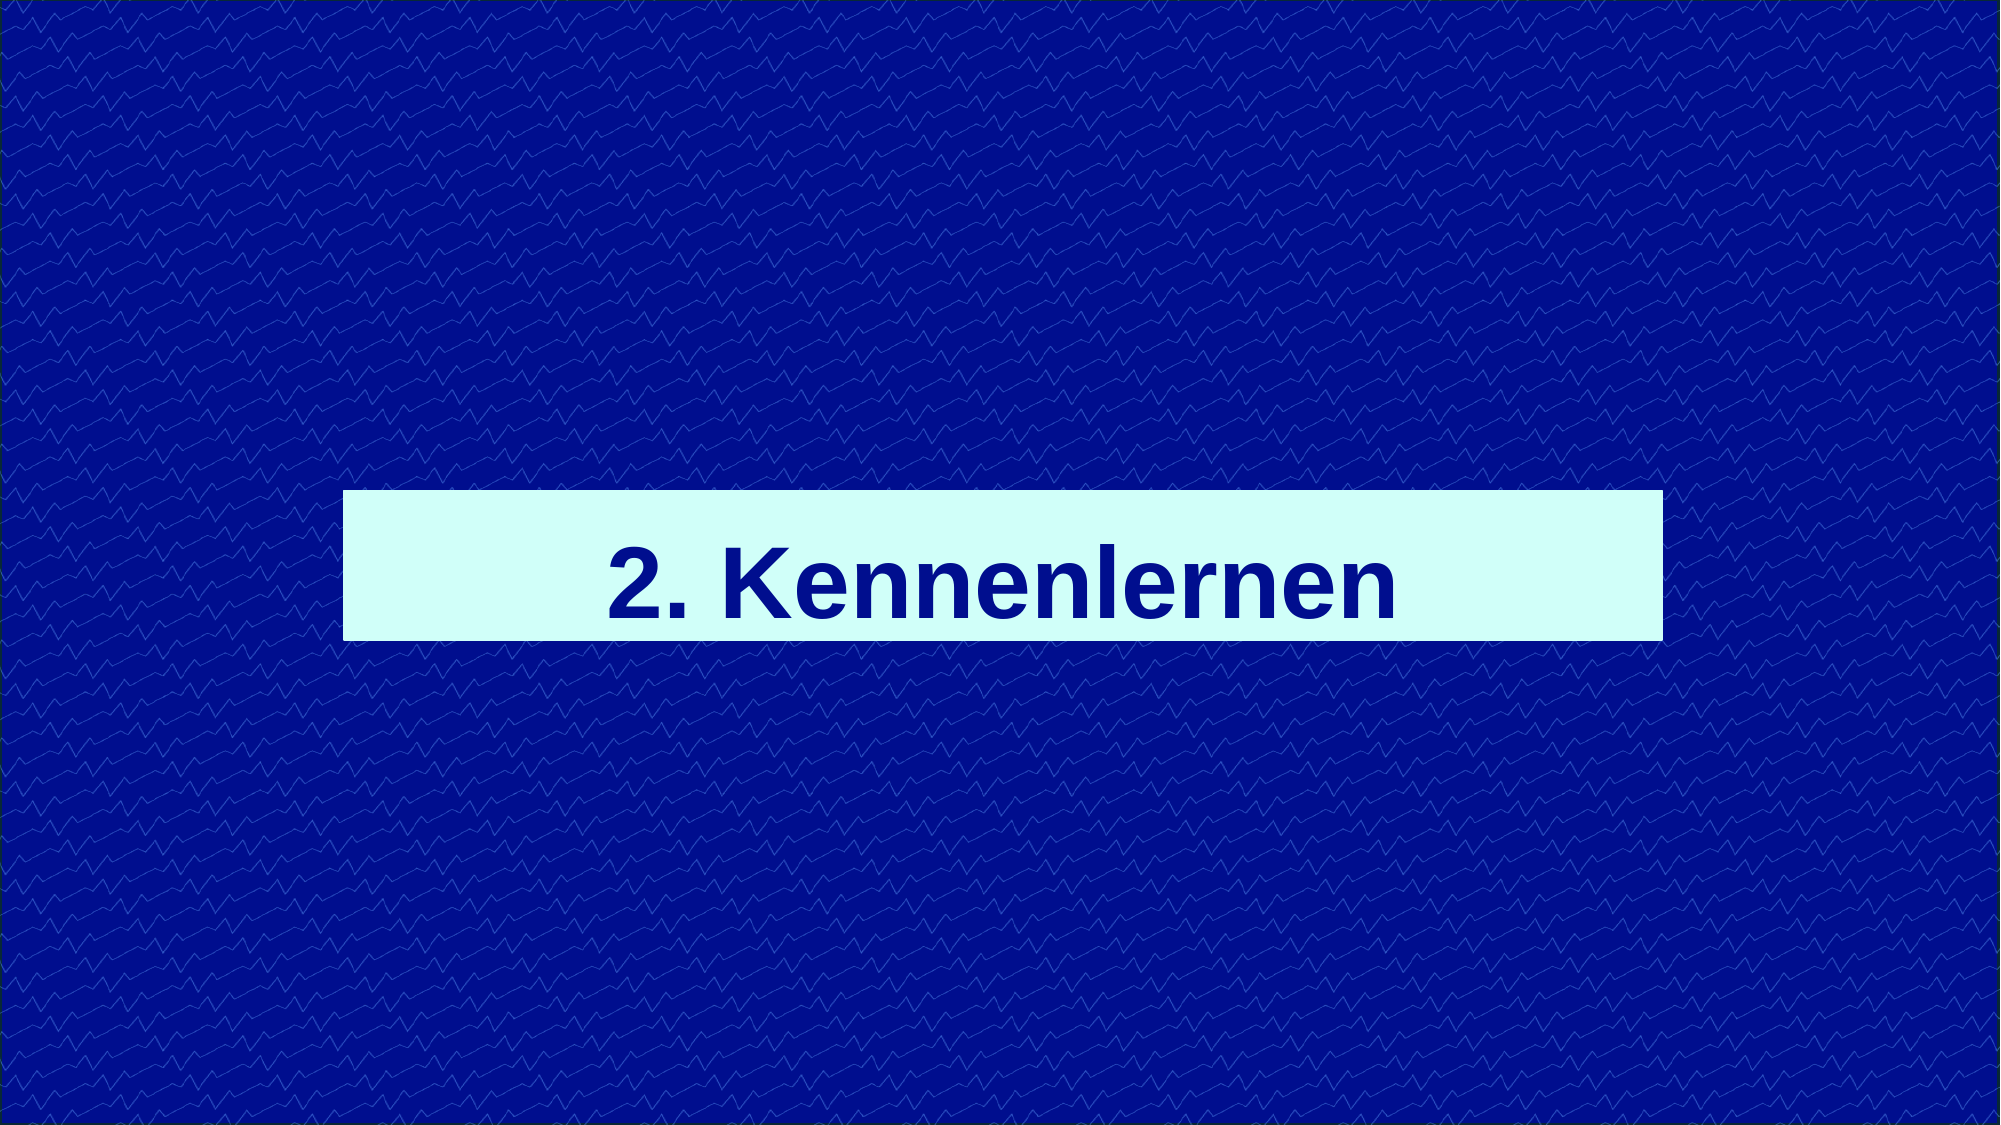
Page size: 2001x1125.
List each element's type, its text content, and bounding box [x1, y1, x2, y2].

text_box [0, 0, 2000, 1125]
text_box 2. Kennenlernen [343, 490, 1663, 641]
